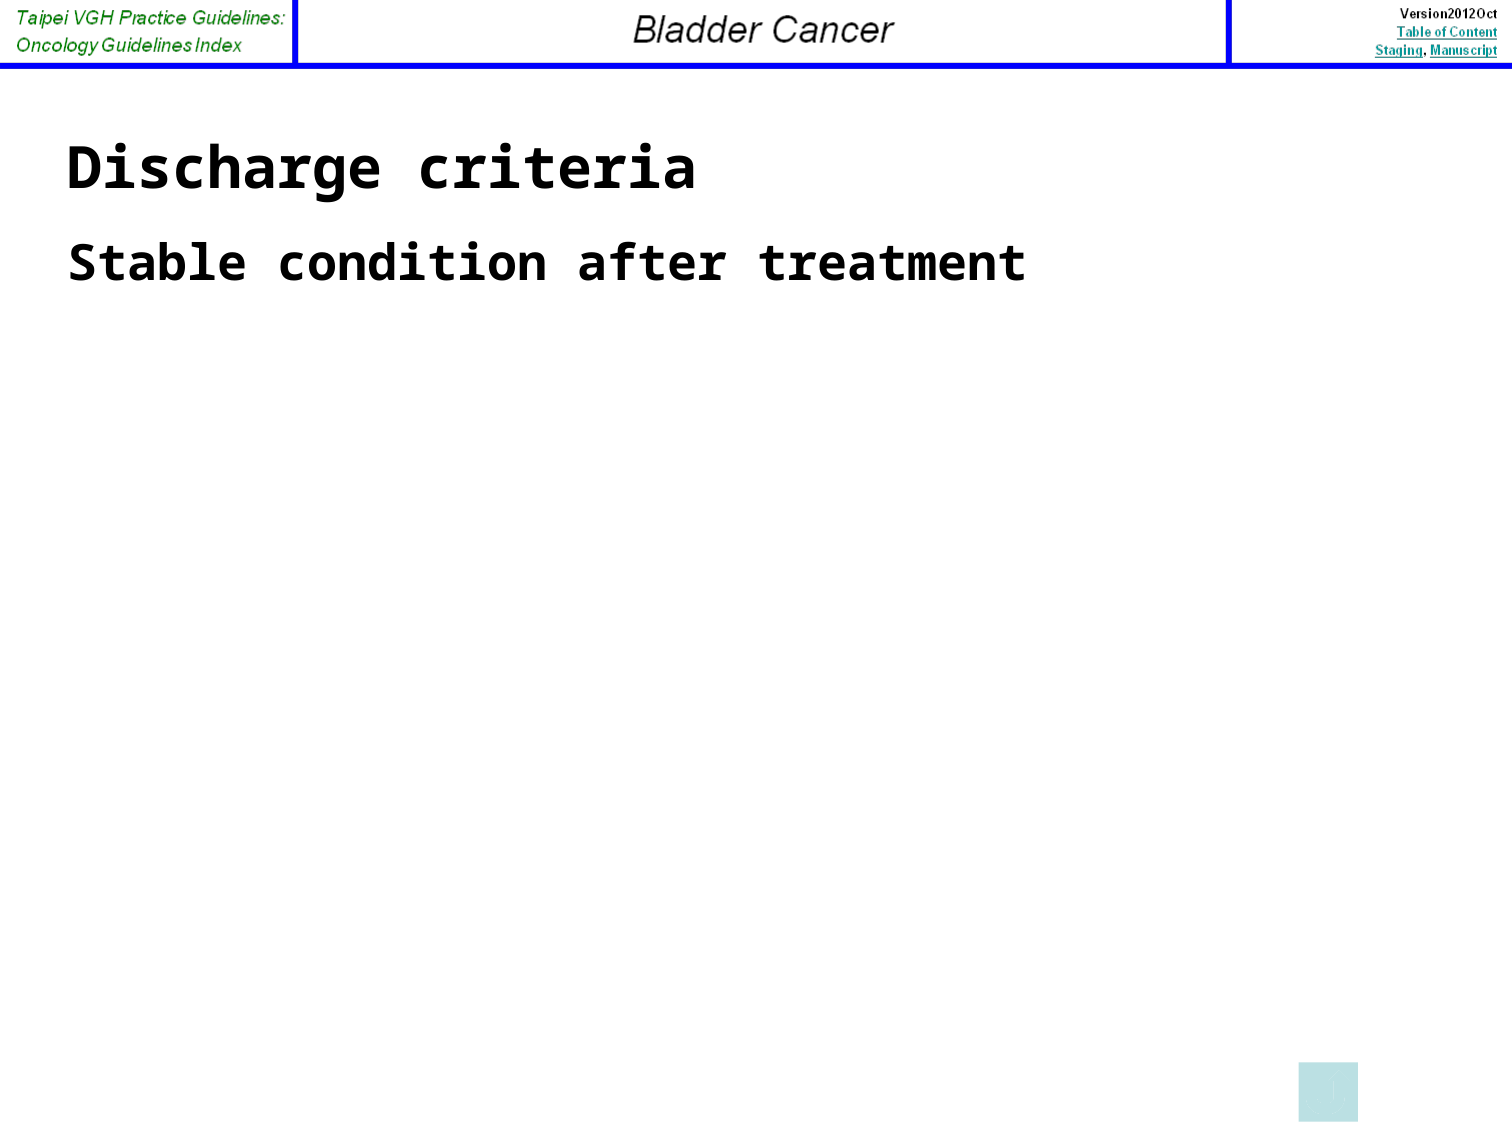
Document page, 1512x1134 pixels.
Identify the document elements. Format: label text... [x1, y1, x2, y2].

subtitle Discharge criteria Stable condition after treatment [52, 87, 1477, 355]
